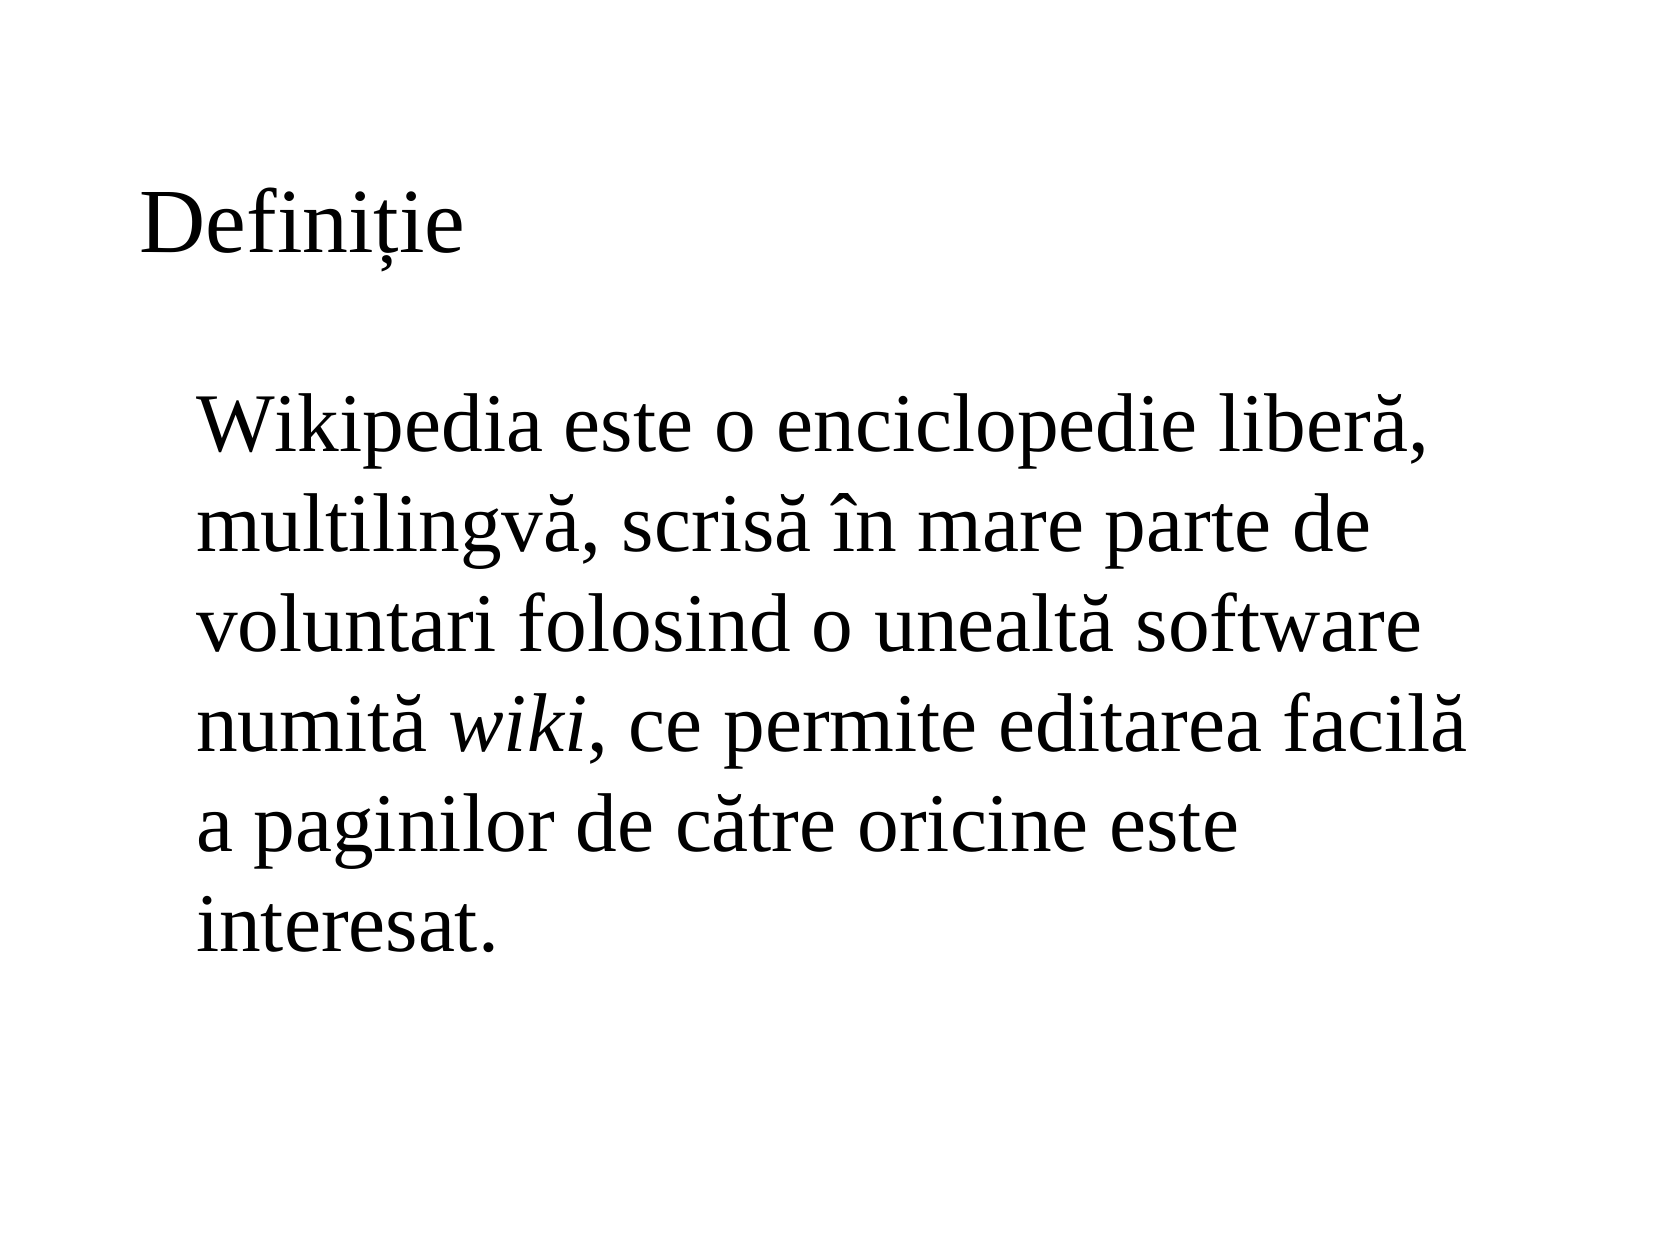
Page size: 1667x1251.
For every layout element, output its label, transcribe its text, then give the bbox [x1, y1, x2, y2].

list Wikipedia este o enciclopedie liberă, multilingvă, scrisă în mare parte de voluntari folosind o unealtă software numită wiki, ce permite editarea facilă a paginilor de către oricine este interesat. [124, 360, 1542, 1187]
title Definiție [124, 110, 1542, 320]
